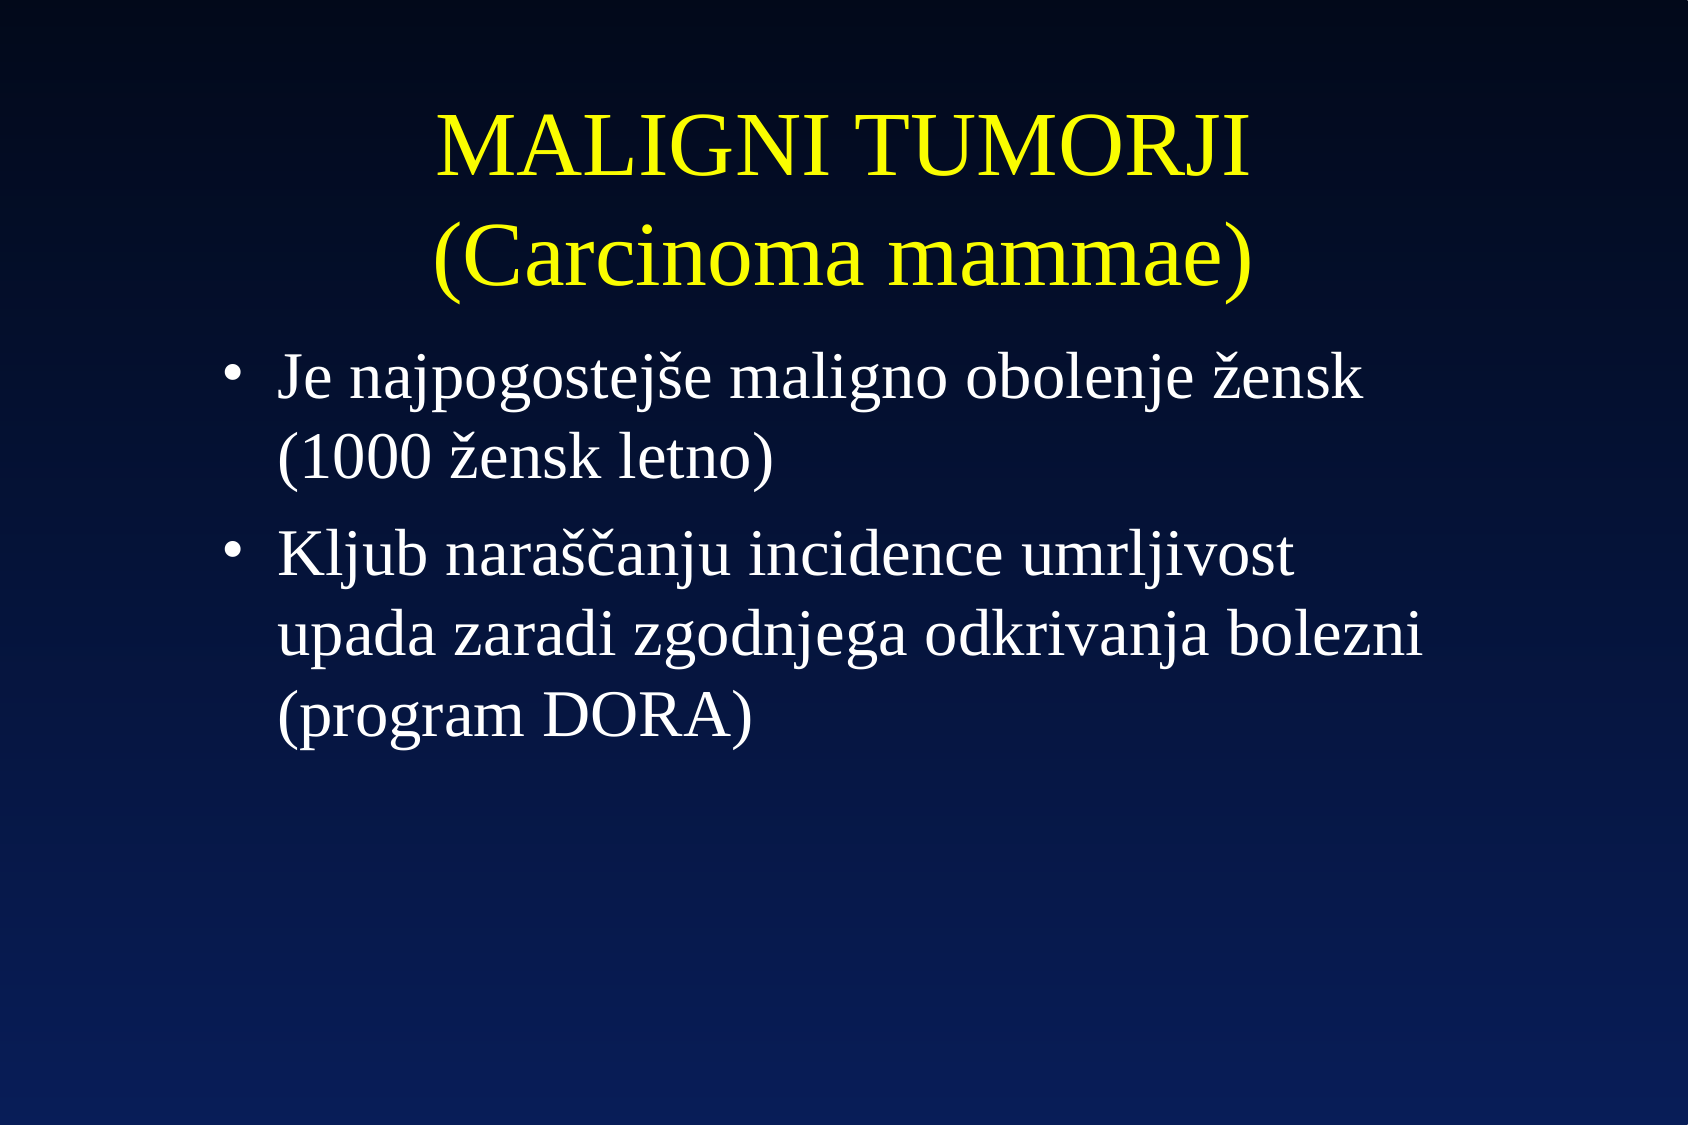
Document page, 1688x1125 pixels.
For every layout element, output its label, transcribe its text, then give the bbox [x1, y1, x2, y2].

list Je najpogostejše maligno obolenje žensk (1000 žensk letno) Kljub naraščanju incidence umrljivost upada zaradi zgodnjega odkrivanja bolezni (program DORA) [206, 324, 1482, 1000]
title MALIGNI TUMORJI (Carcinoma mammae) [206, 99, 1482, 288]
